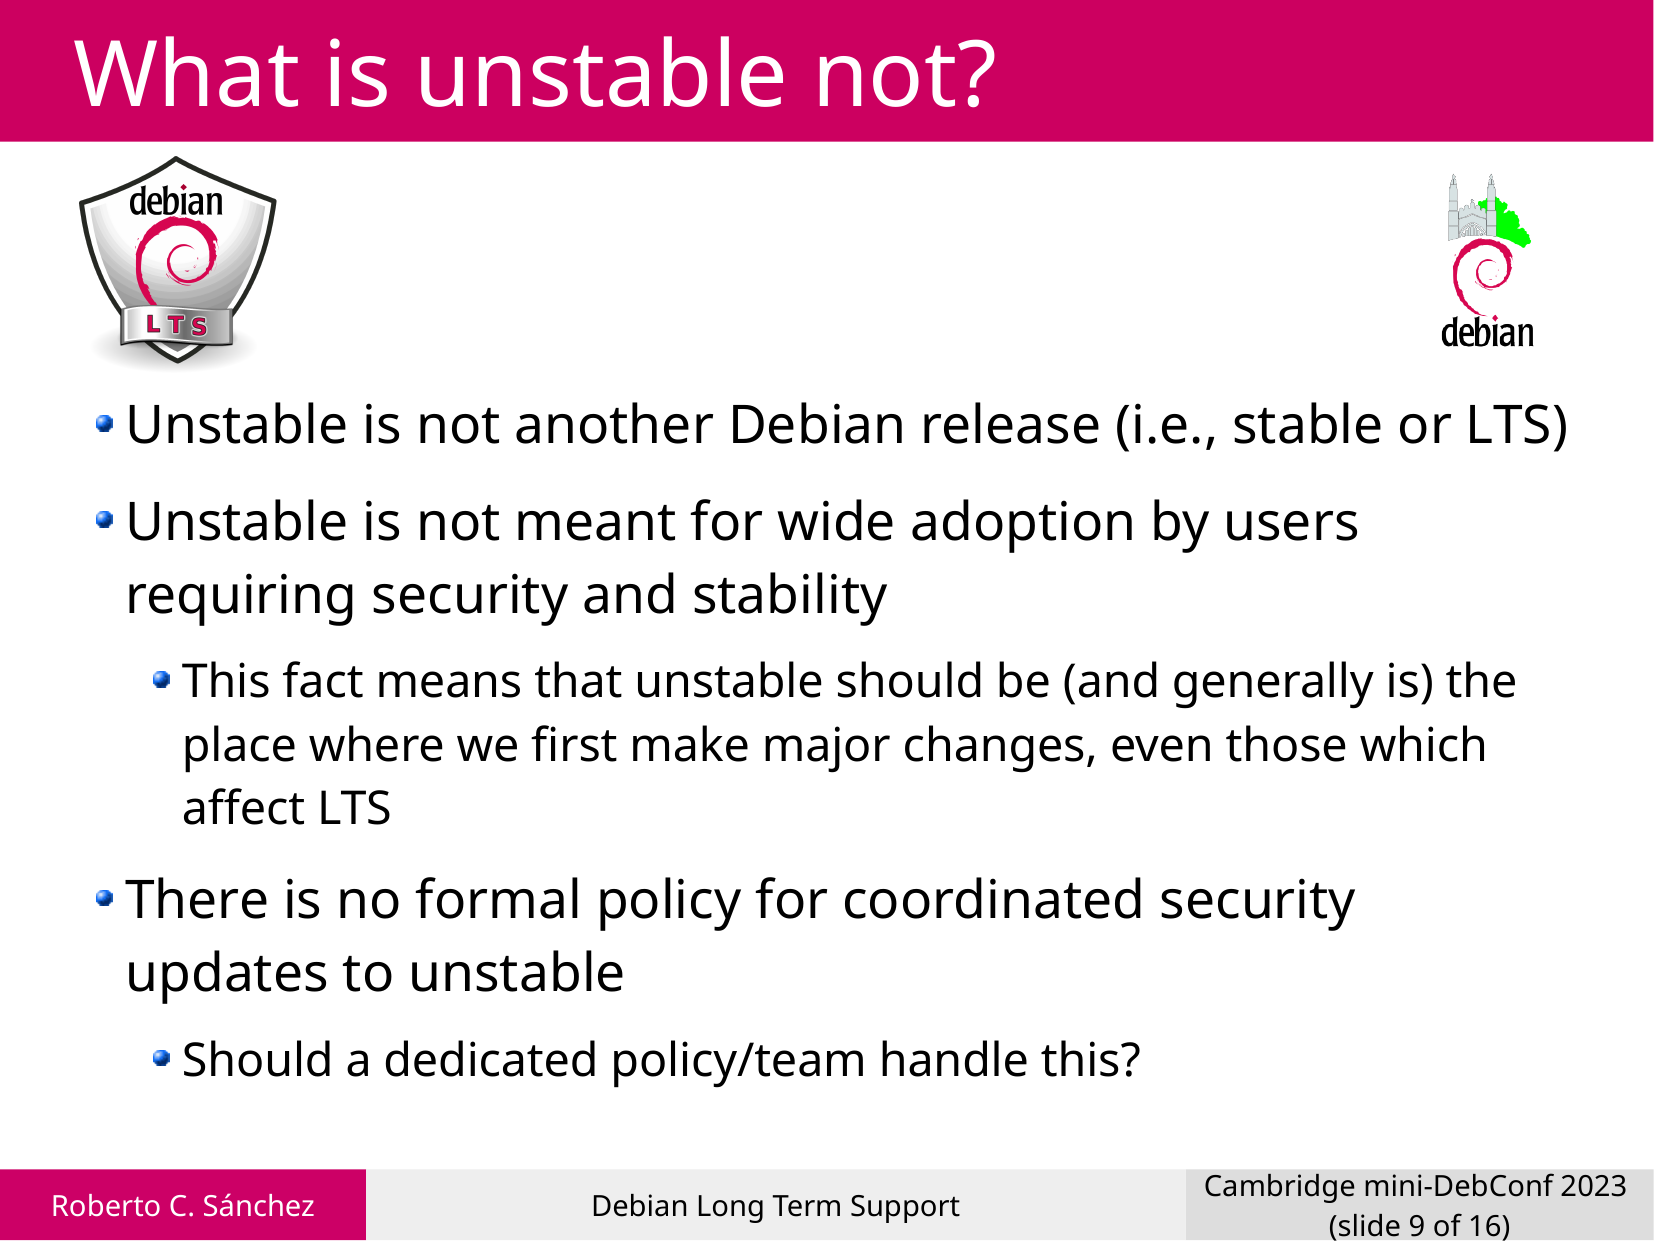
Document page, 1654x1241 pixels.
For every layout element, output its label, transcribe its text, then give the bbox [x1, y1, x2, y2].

list Unstable is not another Debian release (i.e., stable or LTS) Unstable is not meant for wide adoption by users requiring security and stability This fact means that unstable should be (and generally is) the place where we first make major changes, even those which affect LTS There is no formal policy for coordinated security updates to unstable Should a dedicated policy/team handle this? [82, 290, 1571, 1159]
picture [59, 142, 296, 378]
picture [1405, 165, 1562, 290]
title What is unstable not? [0, 0, 1654, 142]
